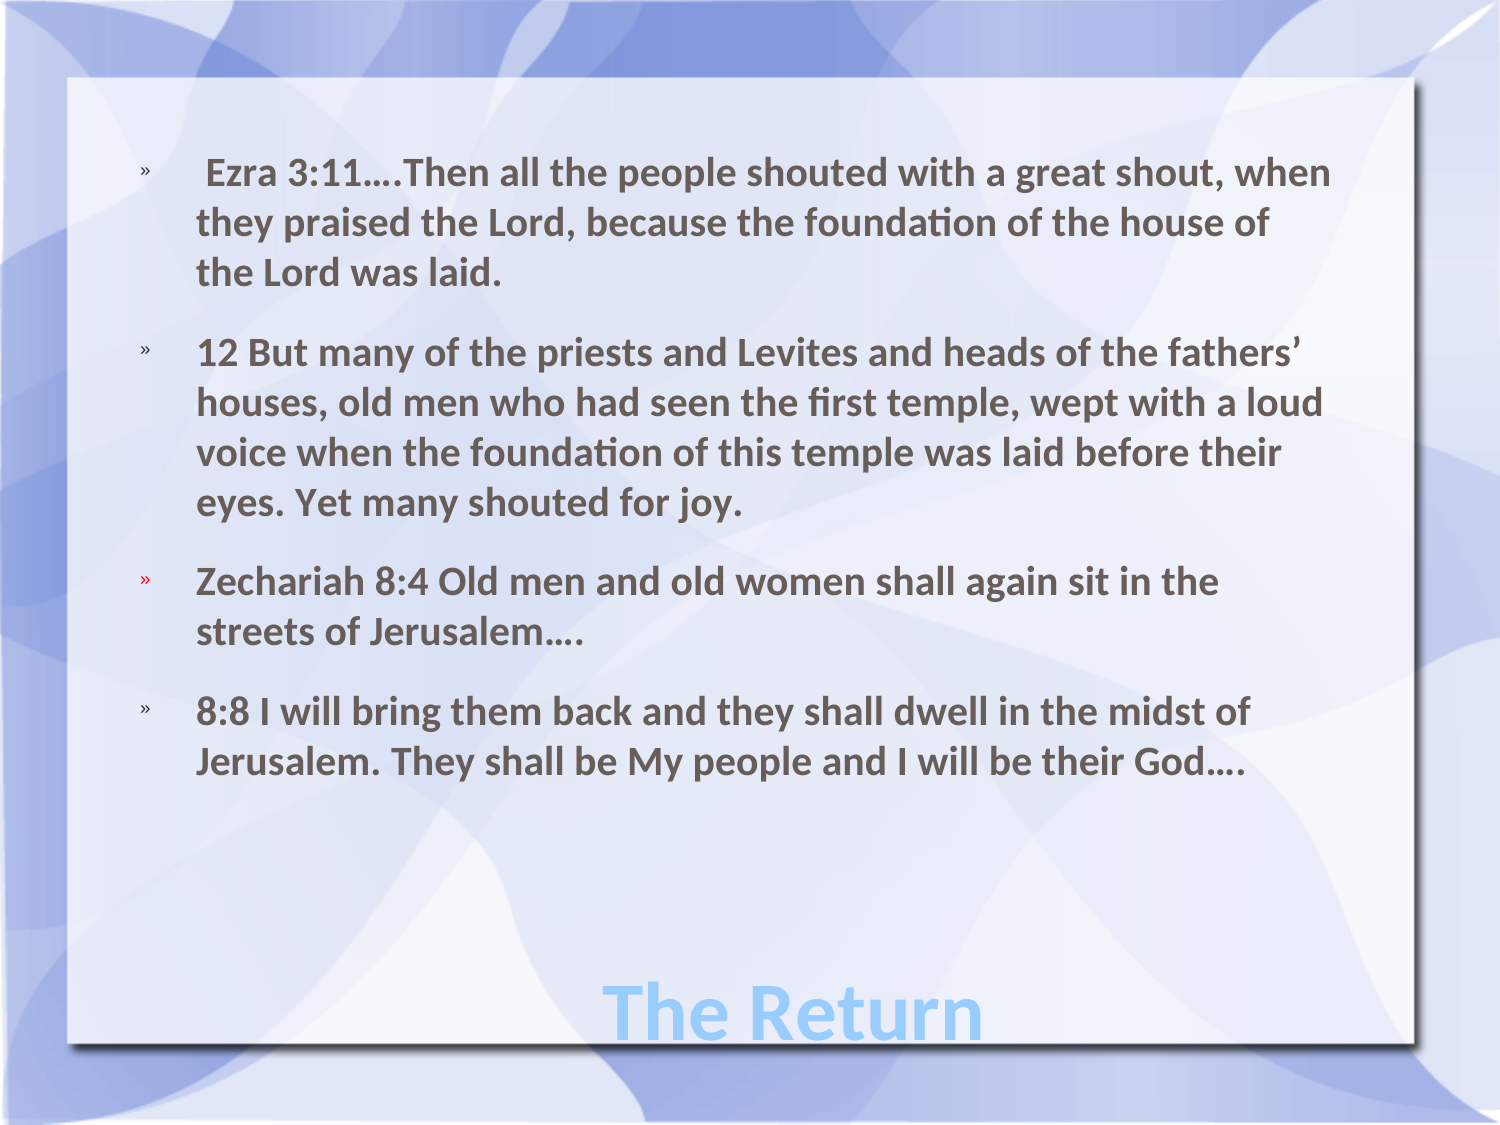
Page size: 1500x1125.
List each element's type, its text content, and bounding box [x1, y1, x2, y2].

list Ezra 3:11….Then all the people shouted with a great shout, when they praised the Lord, because the foundation of the house of the Lord was laid. 12 But many of the priests and Levites and heads of the fathers’ houses, old men who had seen the first temple, wept with a loud voice when the foundation of this temple was laid before their eyes. Yet many shouted for joy. Zechariah 8:4 Old men and old women shall again sit in the streets of Jerusalem…. 8:8 I will bring them back and they shall dwell in the midst of Jerusalem. They shall be My people and I will be their God…. [125, 137, 1351, 863]
picture [0, 0, 1500, 1125]
title The Return [200, 950, 1388, 1050]
